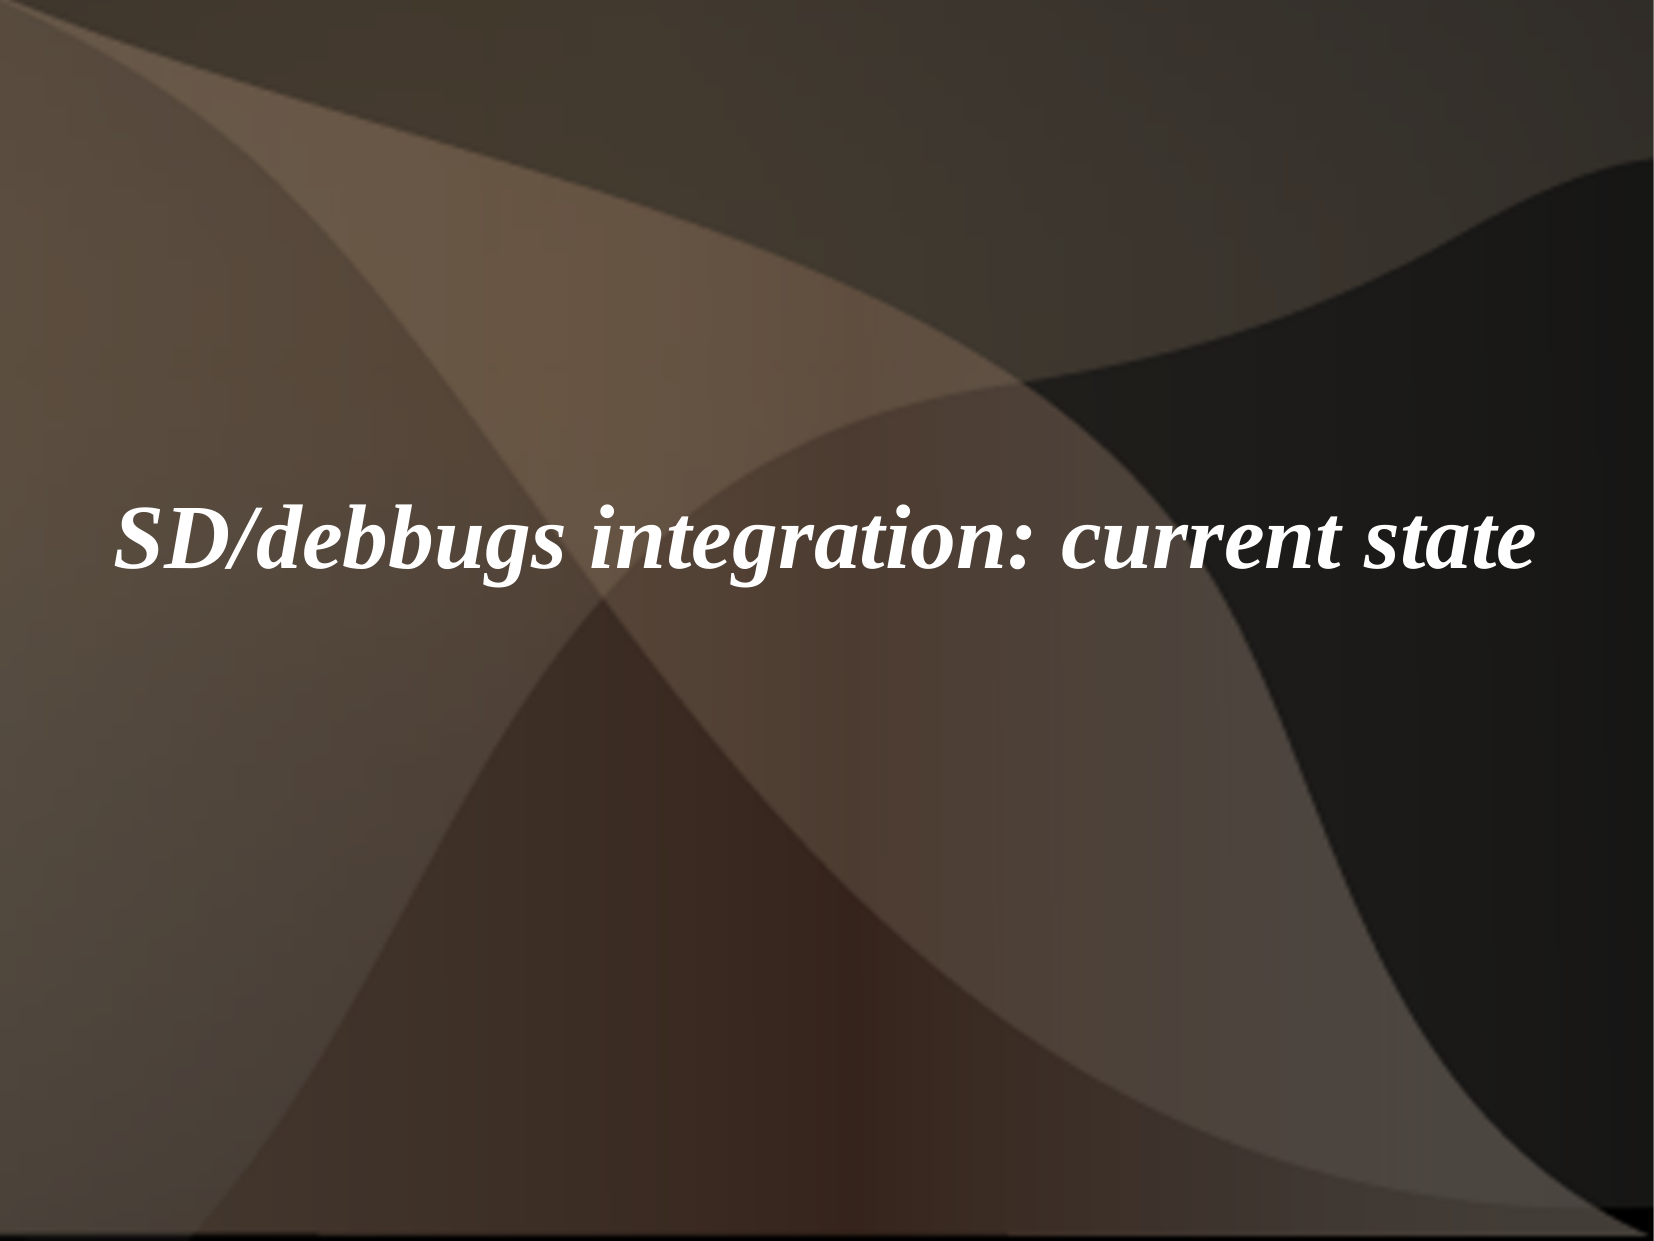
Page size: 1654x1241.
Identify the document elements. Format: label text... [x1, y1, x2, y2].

picture [0, 0, 1654, 1241]
title SD/debbugs integration: current state [82, 249, 1571, 826]
